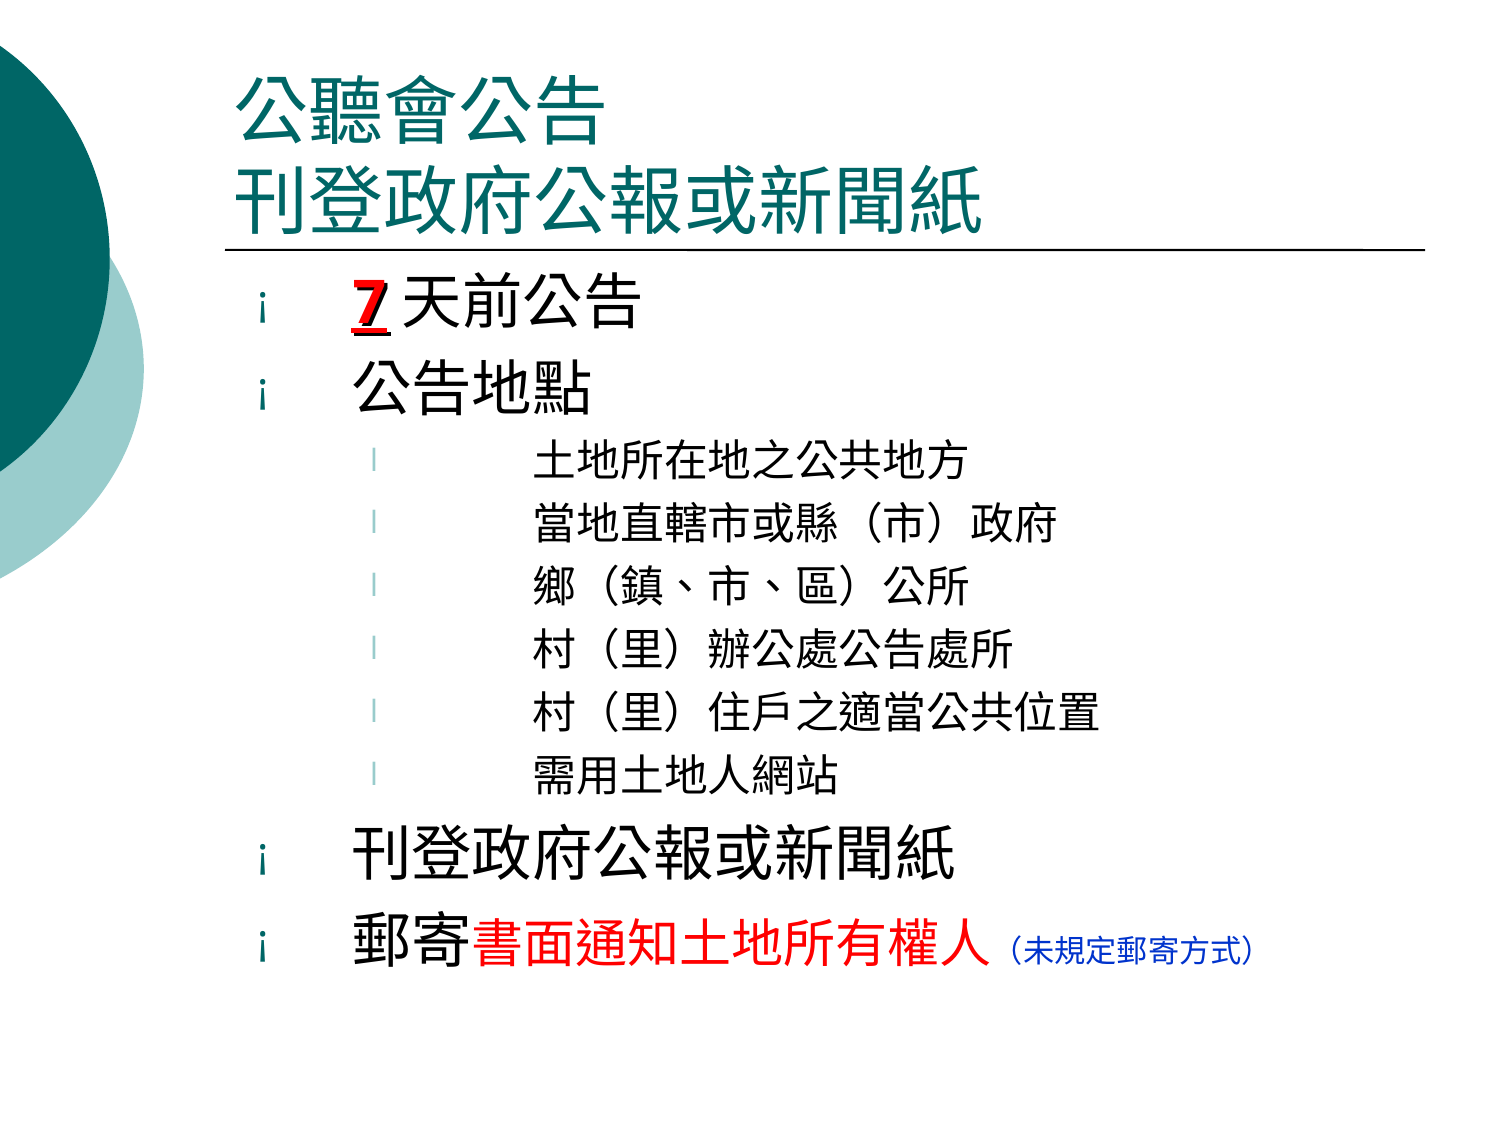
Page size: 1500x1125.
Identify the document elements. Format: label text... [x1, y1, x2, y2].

list 7天前公告 公告地點 土地所在地之公共地方 當地直轄市或縣（市）政府 鄉（鎮、市、區）公所 村（里）辦公處公告處所 村（里）住戶之適當公共位置 需用土地人網站 刊登政府公報或新聞紙 郵寄書面通知土地所有權人（未規定郵寄方式） [242, 255, 1365, 1094]
title 公聽會公告 刊登政府公報或新聞紙 [218, 31, 1400, 252]
